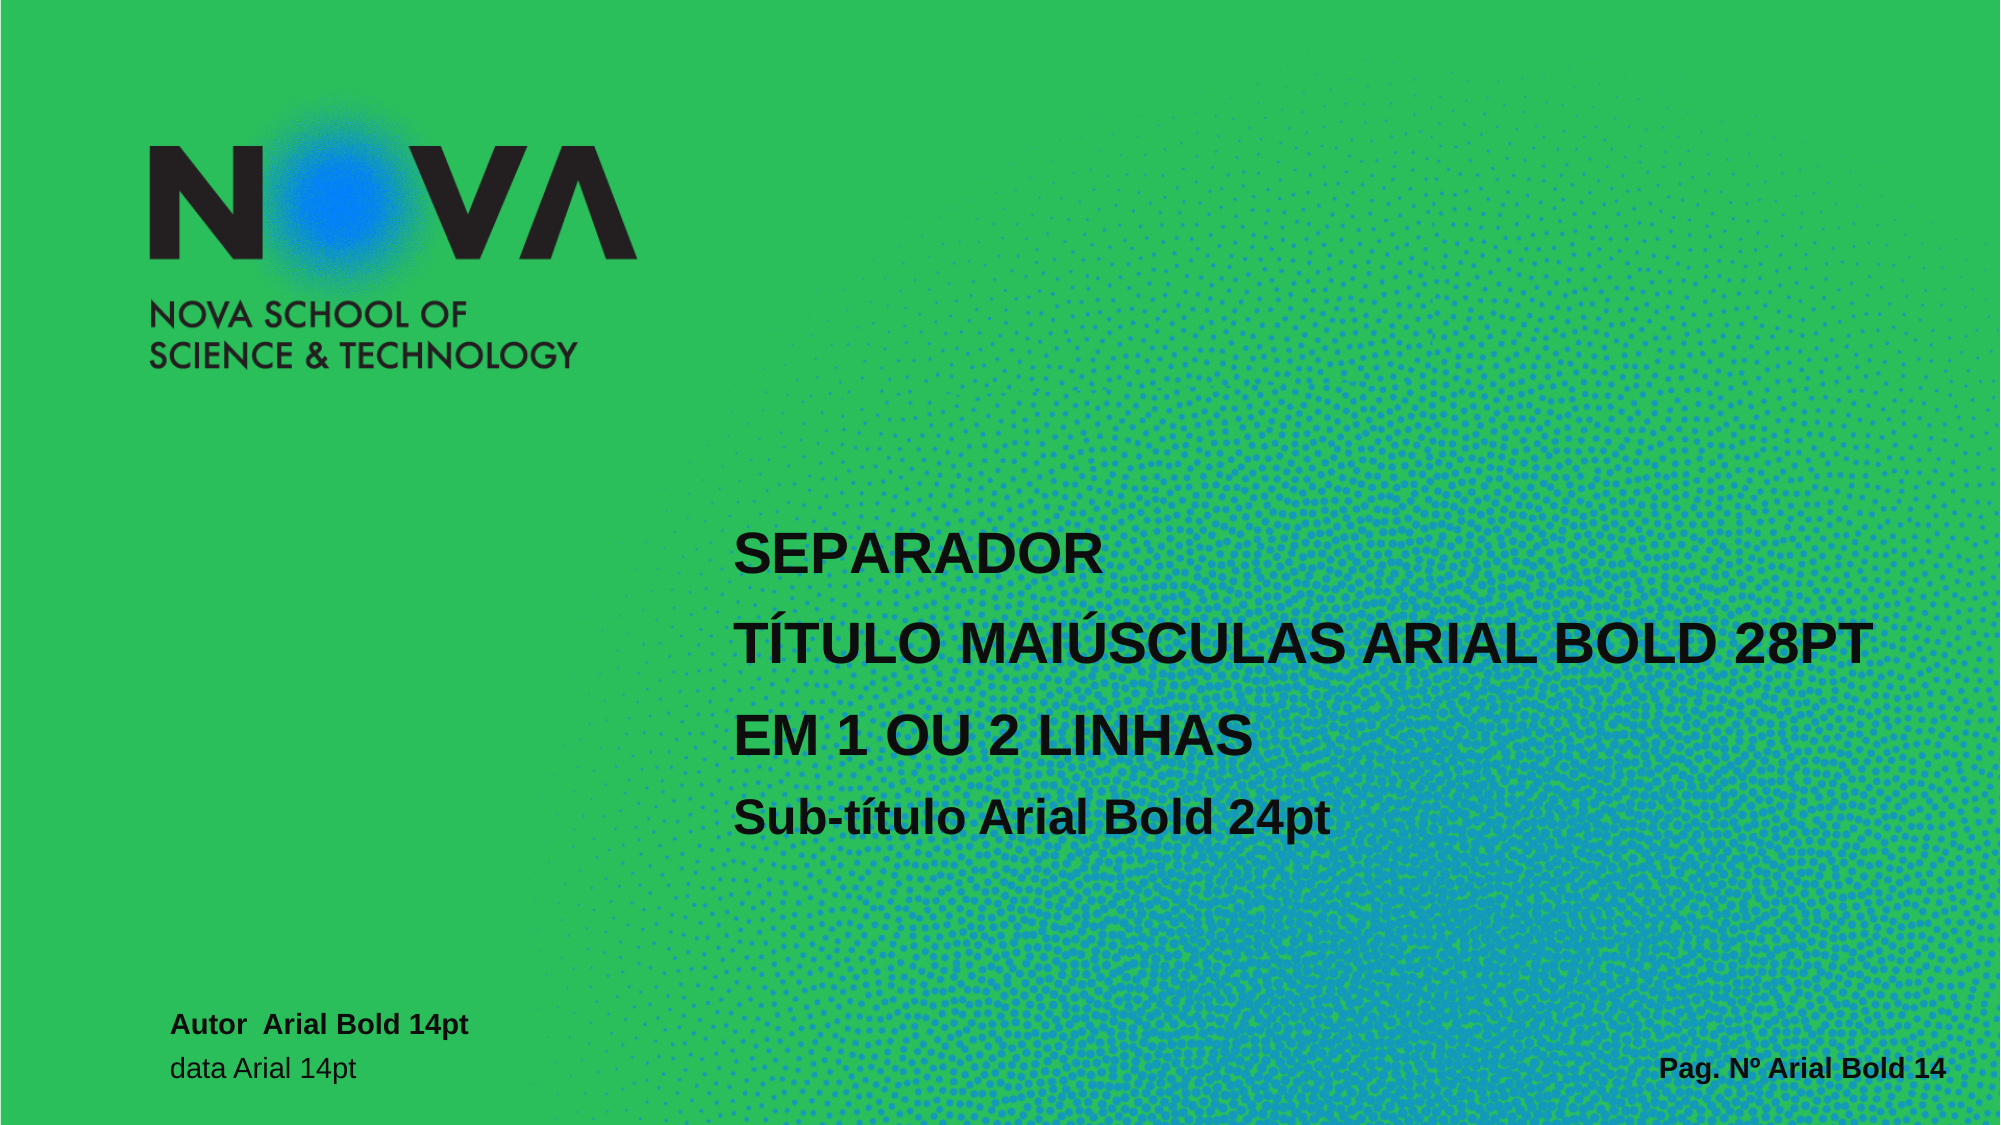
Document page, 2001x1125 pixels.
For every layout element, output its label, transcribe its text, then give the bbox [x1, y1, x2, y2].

text_box SEPARADOR TÍTULO mAIÚSCULAS arial bold 28pt em 1 ou 2 linhas Sub-título Arial Bold 24pt [725, 486, 1908, 848]
text_box Autor Arial Bold 14pt [162, 997, 479, 1048]
text_box data Arial 14pt [162, 1048, 364, 1093]
picture [0, 0, 2000, 1125]
text_box Pag. Nº Arial Bold 14 [1651, 1042, 1956, 1093]
